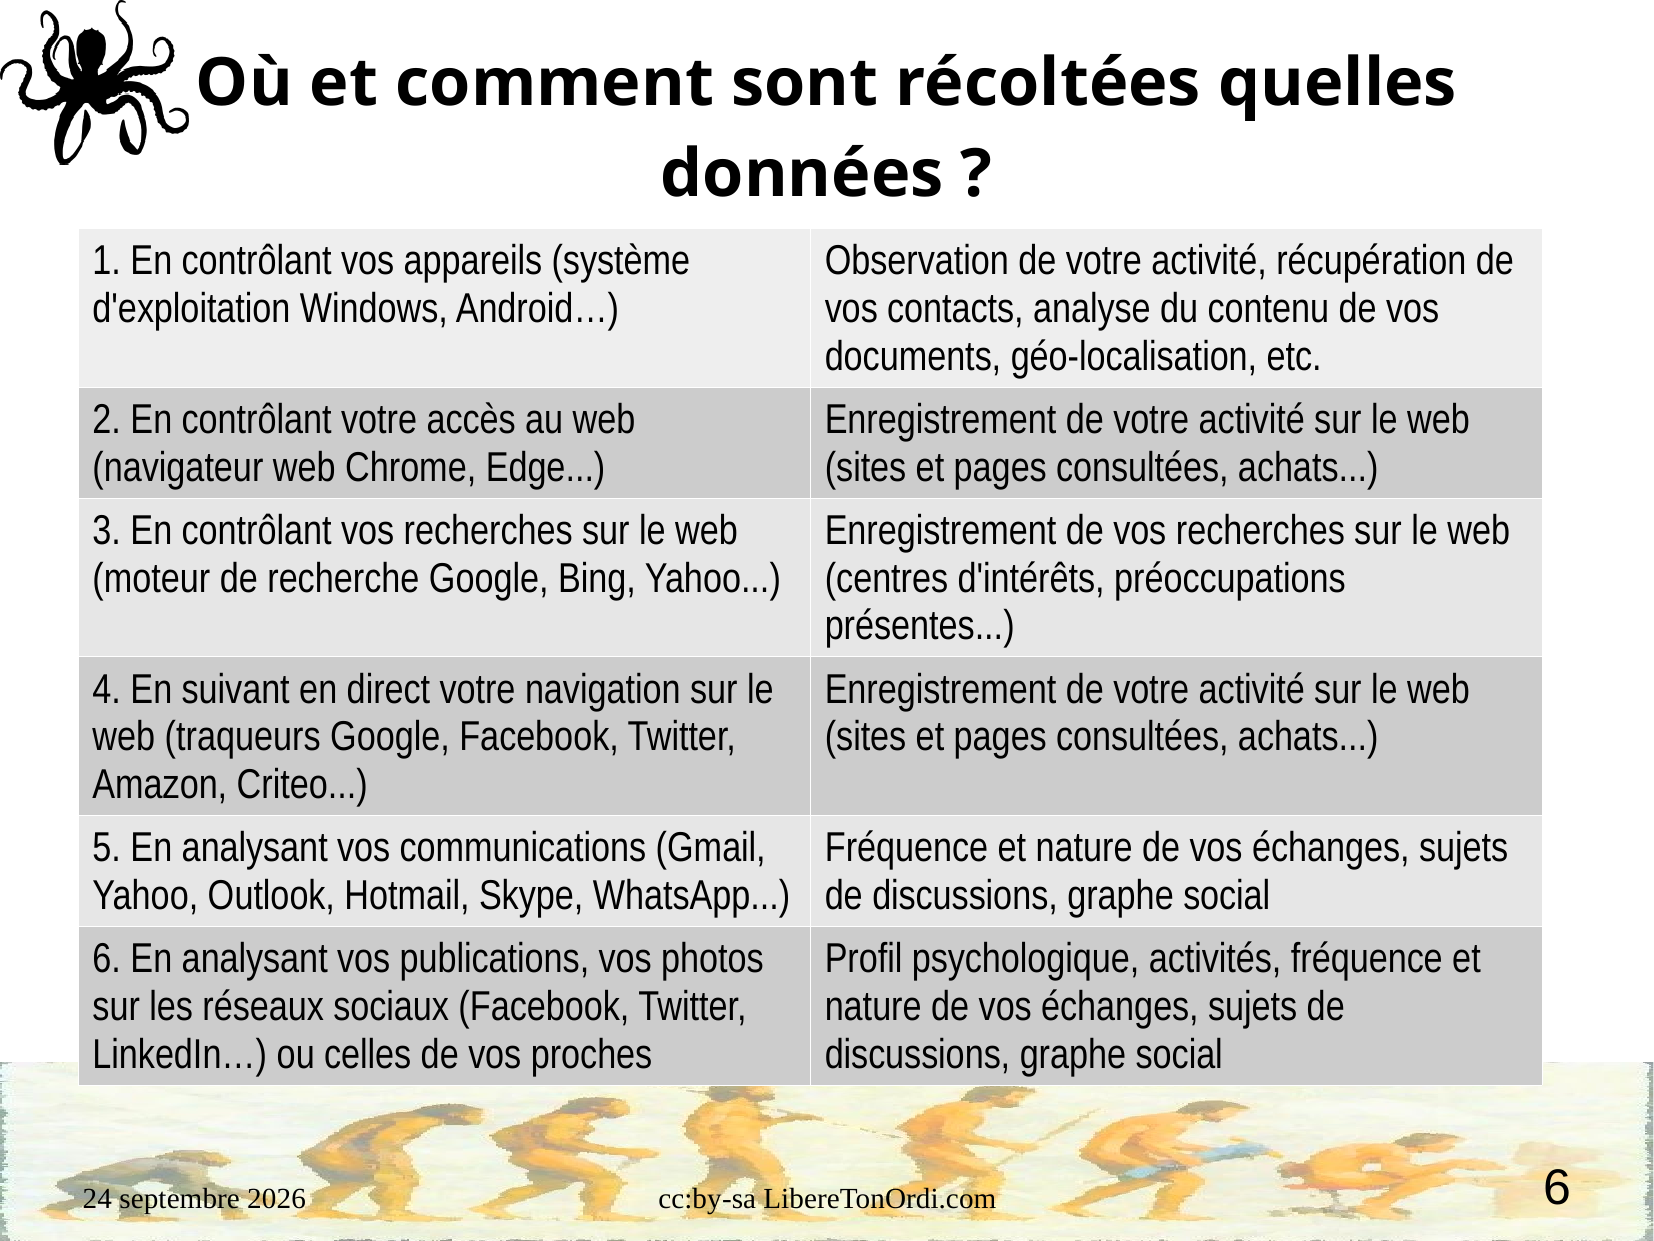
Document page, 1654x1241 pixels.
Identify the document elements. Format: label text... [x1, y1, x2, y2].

table_cell 6. En analysant vos publications, vos photos sur les réseaux sociaux (Facebook, Twitter, LinkedIn…) ou celles de vos proches [79, 927, 810, 1085]
table_cell Fréquence et nature de vos échanges, sujets de discussions, graphe social [811, 816, 1542, 926]
table_cell 4. En suivant en direct votre navigation sur le web (traqueurs Google, Facebook, Twitter, Amazon, Criteo...) [79, 657, 810, 815]
table_header 1. En contrôlant vos appareils (système d'exploitation Windows, Android…) [79, 229, 810, 387]
picture [0, 0, 189, 165]
table_cell Enregistrement de vos recherches sur le web (centres d'intérêts, préoccupations présentes...) [811, 499, 1542, 656]
picture [0, 1062, 1654, 1241]
table_cell 2. En contrôlant votre accès au web (navigateur web Chrome, Edge...) [79, 388, 810, 498]
table_cell Profil psychologique, activités, fréquence et nature de vos échanges, sujets de discussions, graphe social [811, 927, 1542, 1085]
table_cell 5. En analysant vos communications (Gmail, Yahoo, Outlook, Hotmail, Skype, WhatsApp...) [79, 816, 810, 926]
table_cell Enregistrement de votre activité sur le web (sites et pages consultées, achats...) [811, 388, 1542, 498]
title Où et comment sont récoltées quelles données ? [82, 48, 1571, 202]
table_header Observation de votre activité, récupération de vos contacts, analyse du contenu de vos documents, géo-localisation, etc. [811, 229, 1542, 387]
table_cell 3. En contrôlant vos recherches sur le web (moteur de recherche Google, Bing, Yahoo...) [79, 499, 810, 656]
table_cell Enregistrement de votre activité sur le web (sites et pages consultées, achats...) [811, 657, 1542, 815]
